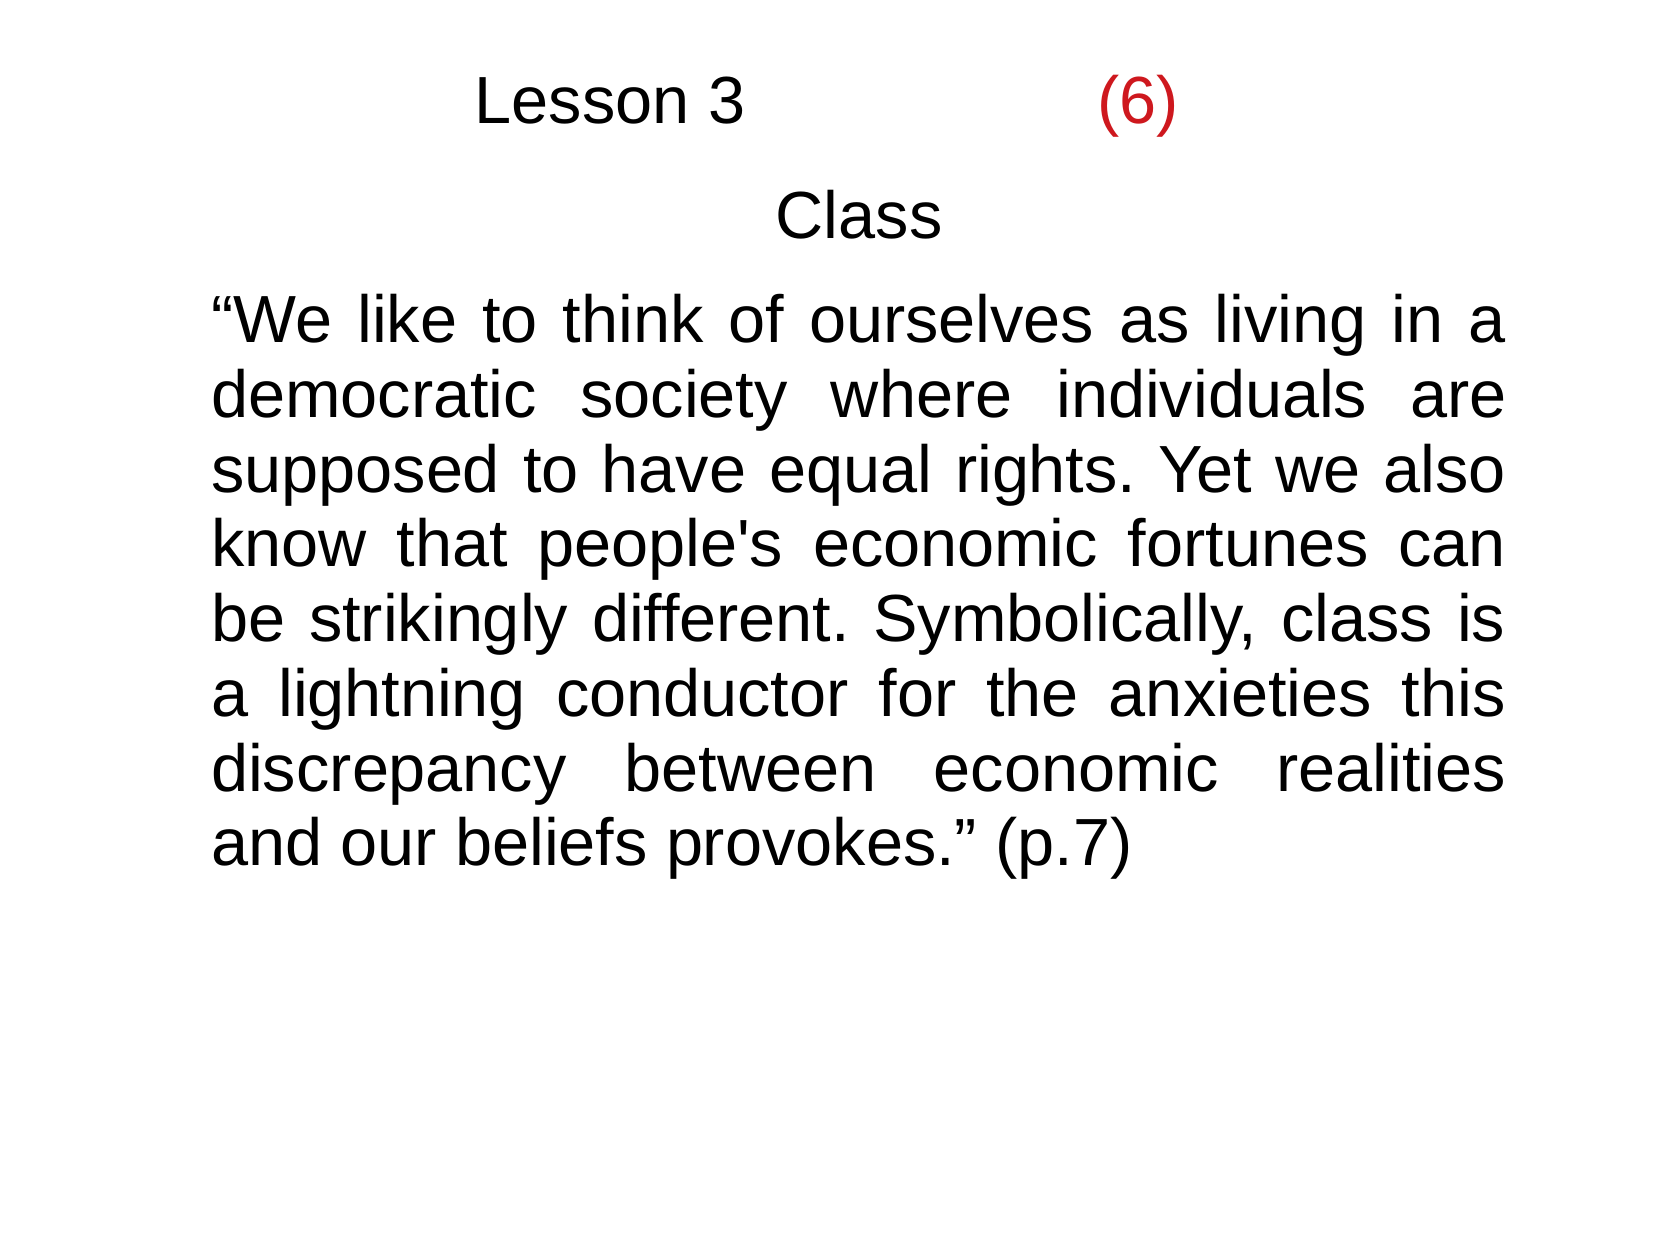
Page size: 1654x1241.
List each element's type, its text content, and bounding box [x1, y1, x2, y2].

title Lesson 3 (6) [82, 49, 1571, 152]
list Class “We like to think of ourselves as living in a democratic society where individuals are supposed to have equal rights. Yet we also know that people's economic fortunes can be strikingly different. Symbolically, class is a lightning conductor for the anxieties this discrepancy between economic realities and our beliefs provokes.” (p.7) [140, 177, 1507, 1147]
